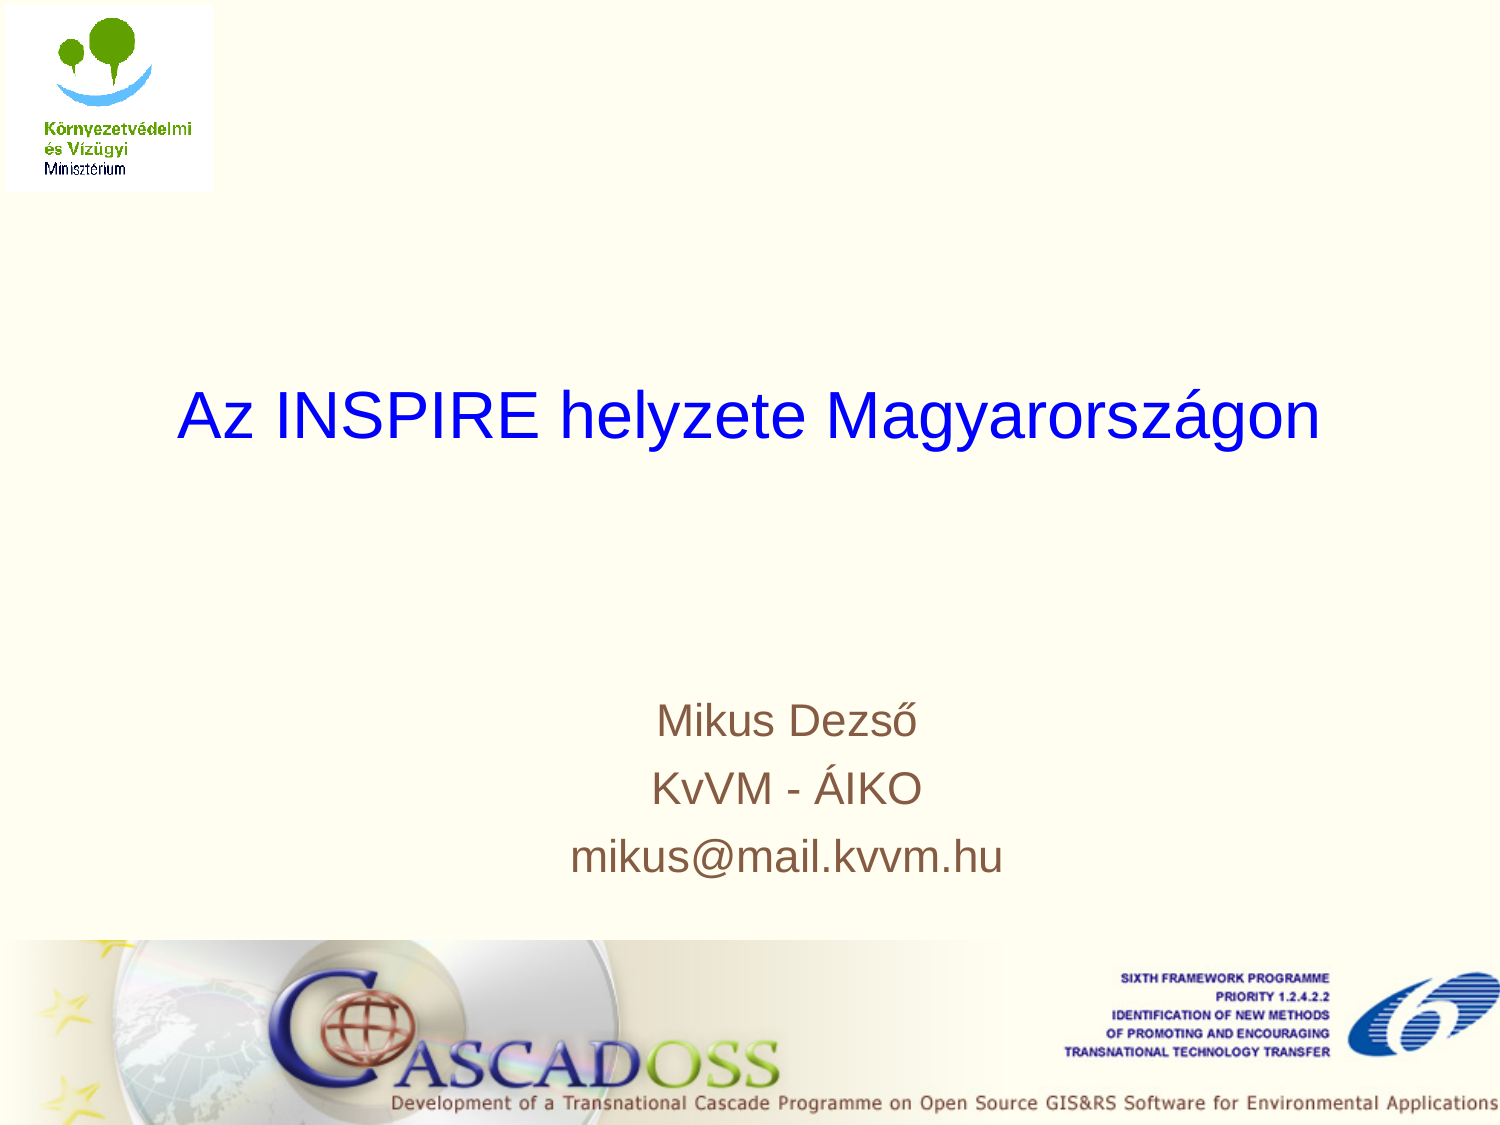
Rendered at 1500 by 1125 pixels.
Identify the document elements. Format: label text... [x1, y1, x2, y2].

picture [0, 940, 1500, 1125]
subtitle Mikus Dezső KvVM - ÁIKO mikus@mail.kvvm.hu [225, 644, 1276, 933]
picture [5, 5, 213, 192]
title Az INSPIRE helyzete Magyarországon [112, 295, 1388, 537]
